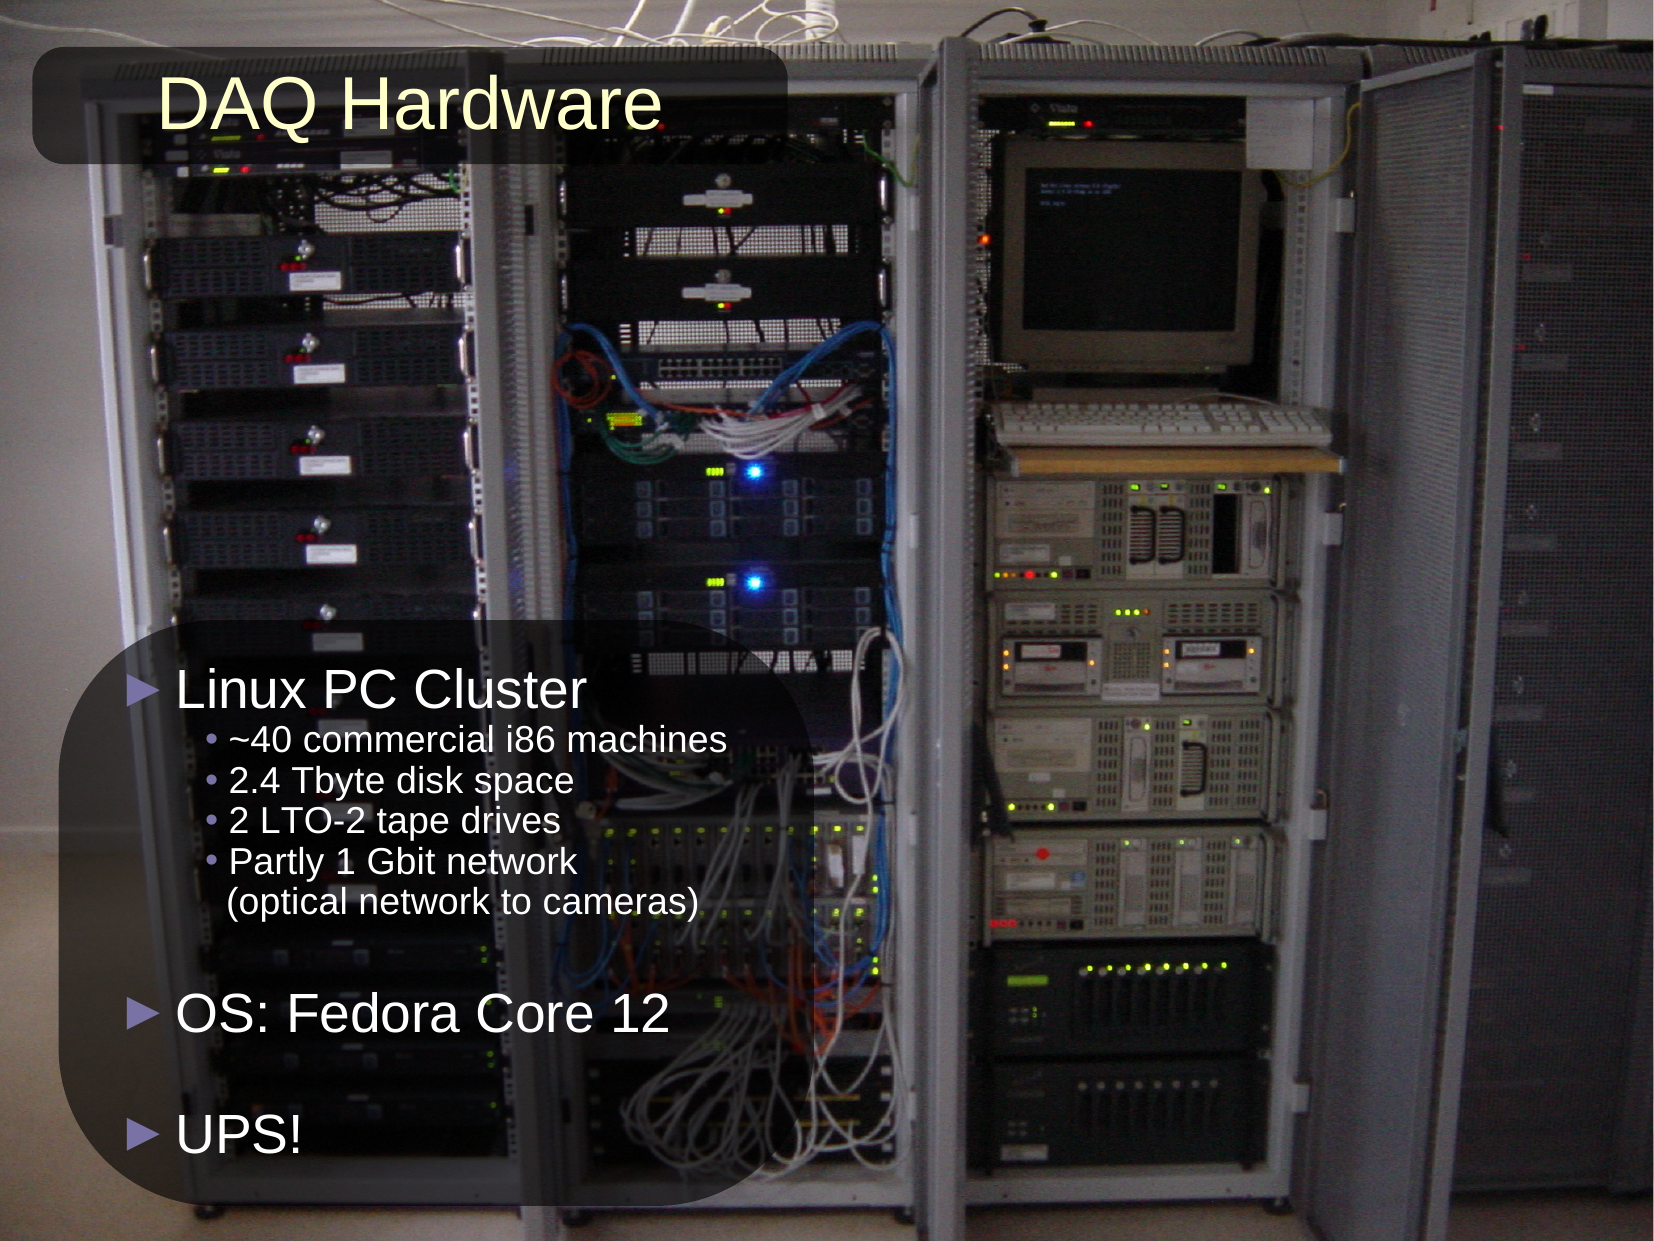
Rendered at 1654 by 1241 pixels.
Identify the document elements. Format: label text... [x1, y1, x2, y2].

text_box Linux PC Cluster ~40 commercial i86 machines 2.4 Tbyte disk space 2 LTO-2 tape drives Partly 1 Gbit network (optical network to cameras) OS: Fedora Core 12 UPS! [58, 620, 814, 1206]
text_box DAQ Hardware [32, 46, 788, 165]
picture [0, 0, 1654, 1241]
